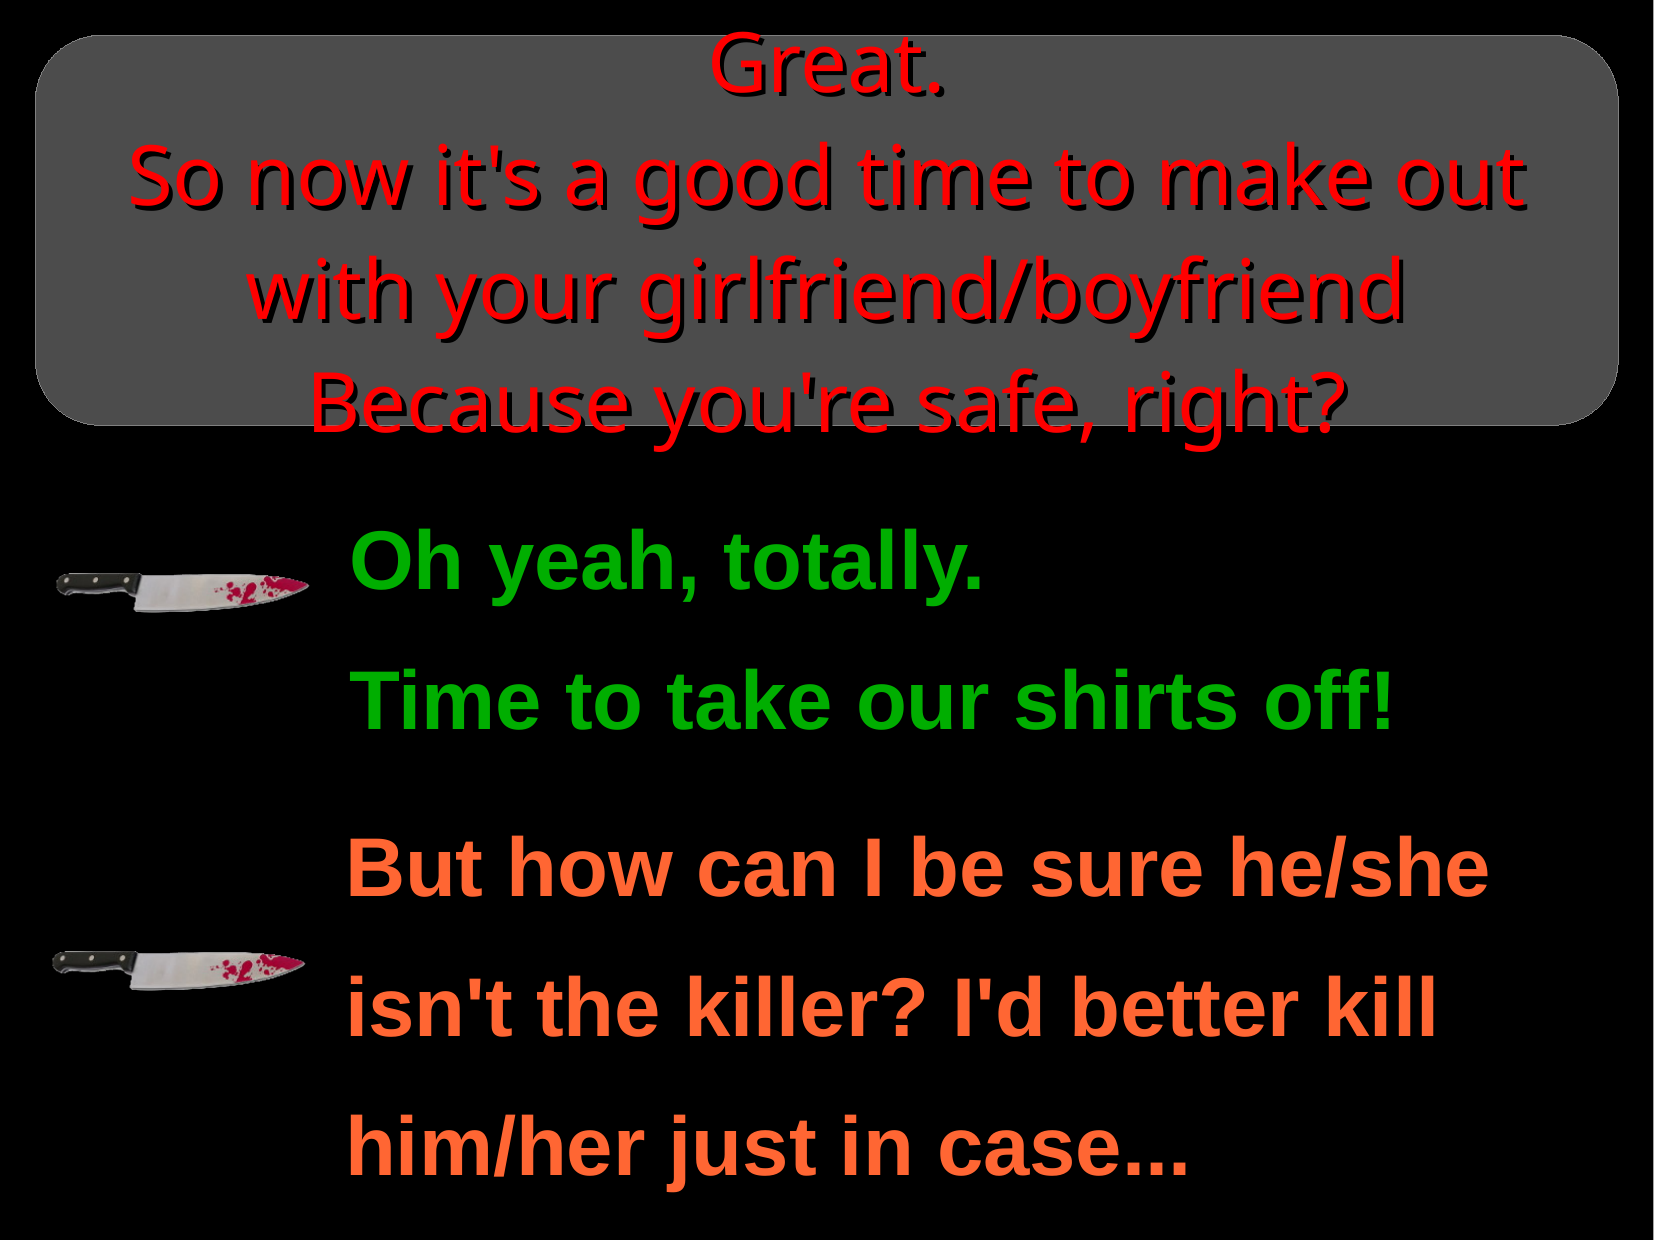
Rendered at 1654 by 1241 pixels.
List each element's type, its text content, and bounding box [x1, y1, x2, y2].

text_box But how can I be sure he/she isn't the killer? I'd better kill him/her just in case... [330, 767, 1595, 1155]
picture [27, 891, 331, 1052]
text_box Great. So now it's a good time to make out with your girlfriend/boyfriend Because you're safe, right? [35, 35, 1619, 426]
picture [31, 513, 335, 674]
text_box Oh yeah, totally. Time to take our shirts off! [334, 460, 1611, 753]
